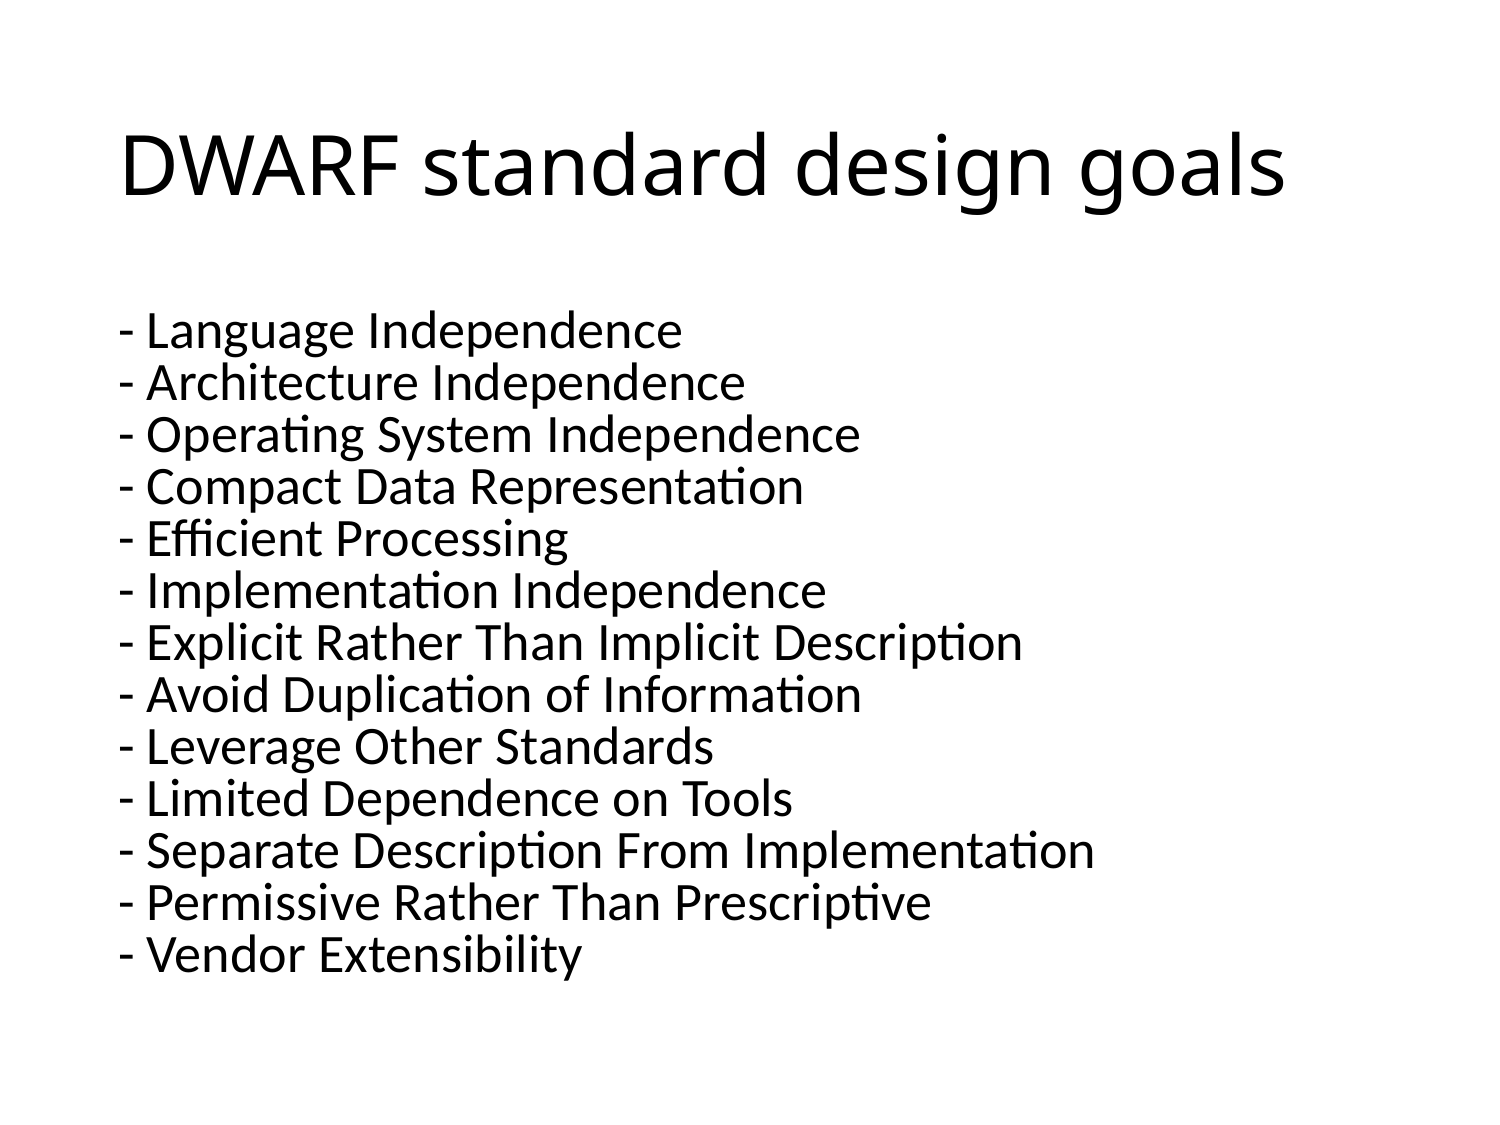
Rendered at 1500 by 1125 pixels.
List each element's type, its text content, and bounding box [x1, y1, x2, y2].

title DWARF standard design goals [103, 59, 1397, 278]
list - Language Independence - Architecture Independence - Operating System Independence - Compact Data Representation - Efficient Processing - Implementation Independence - Explicit Rather Than Implicit Description - Avoid Duplication of Information - Leverage Other Standards - Limited Dependence on Tools - Separate Description From Implementation - Permissive Rather Than Prescriptive - Vendor Extensibility [103, 299, 1397, 1014]
